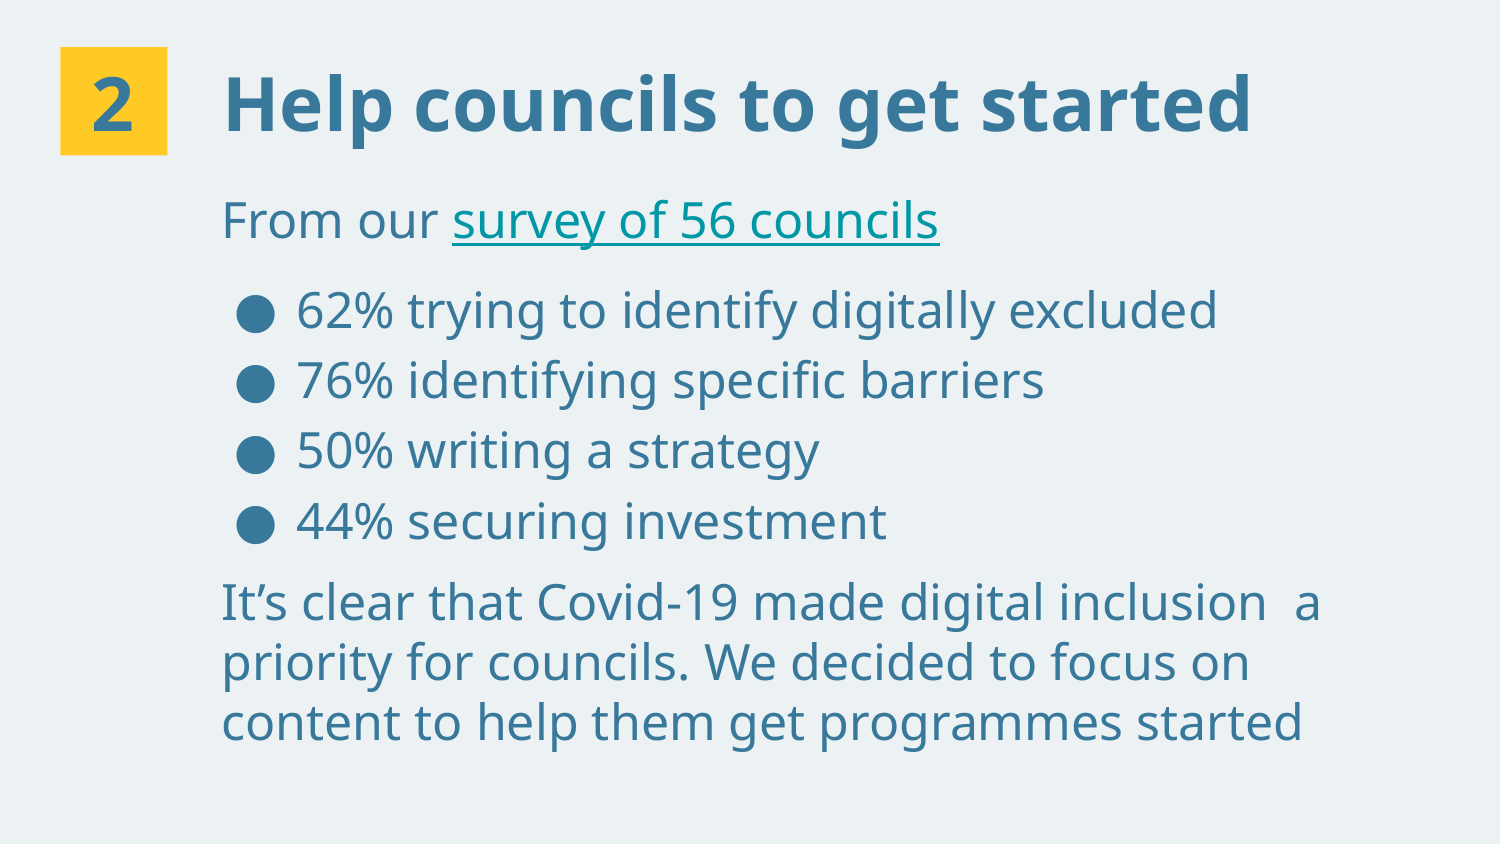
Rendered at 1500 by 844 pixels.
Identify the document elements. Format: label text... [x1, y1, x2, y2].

title 2 [60, 47, 168, 156]
title Help councils to get started [222, 47, 1403, 156]
subtitle From our survey of 56 councils 62% trying to identify digitally excluded 76% identifying specific barriers 50% writing a strategy 44% securing investment It’s clear that Covid-19 made digital inclusion a priority for councils. We decided to focus on content to help them get programmes started [221, 189, 1402, 784]
